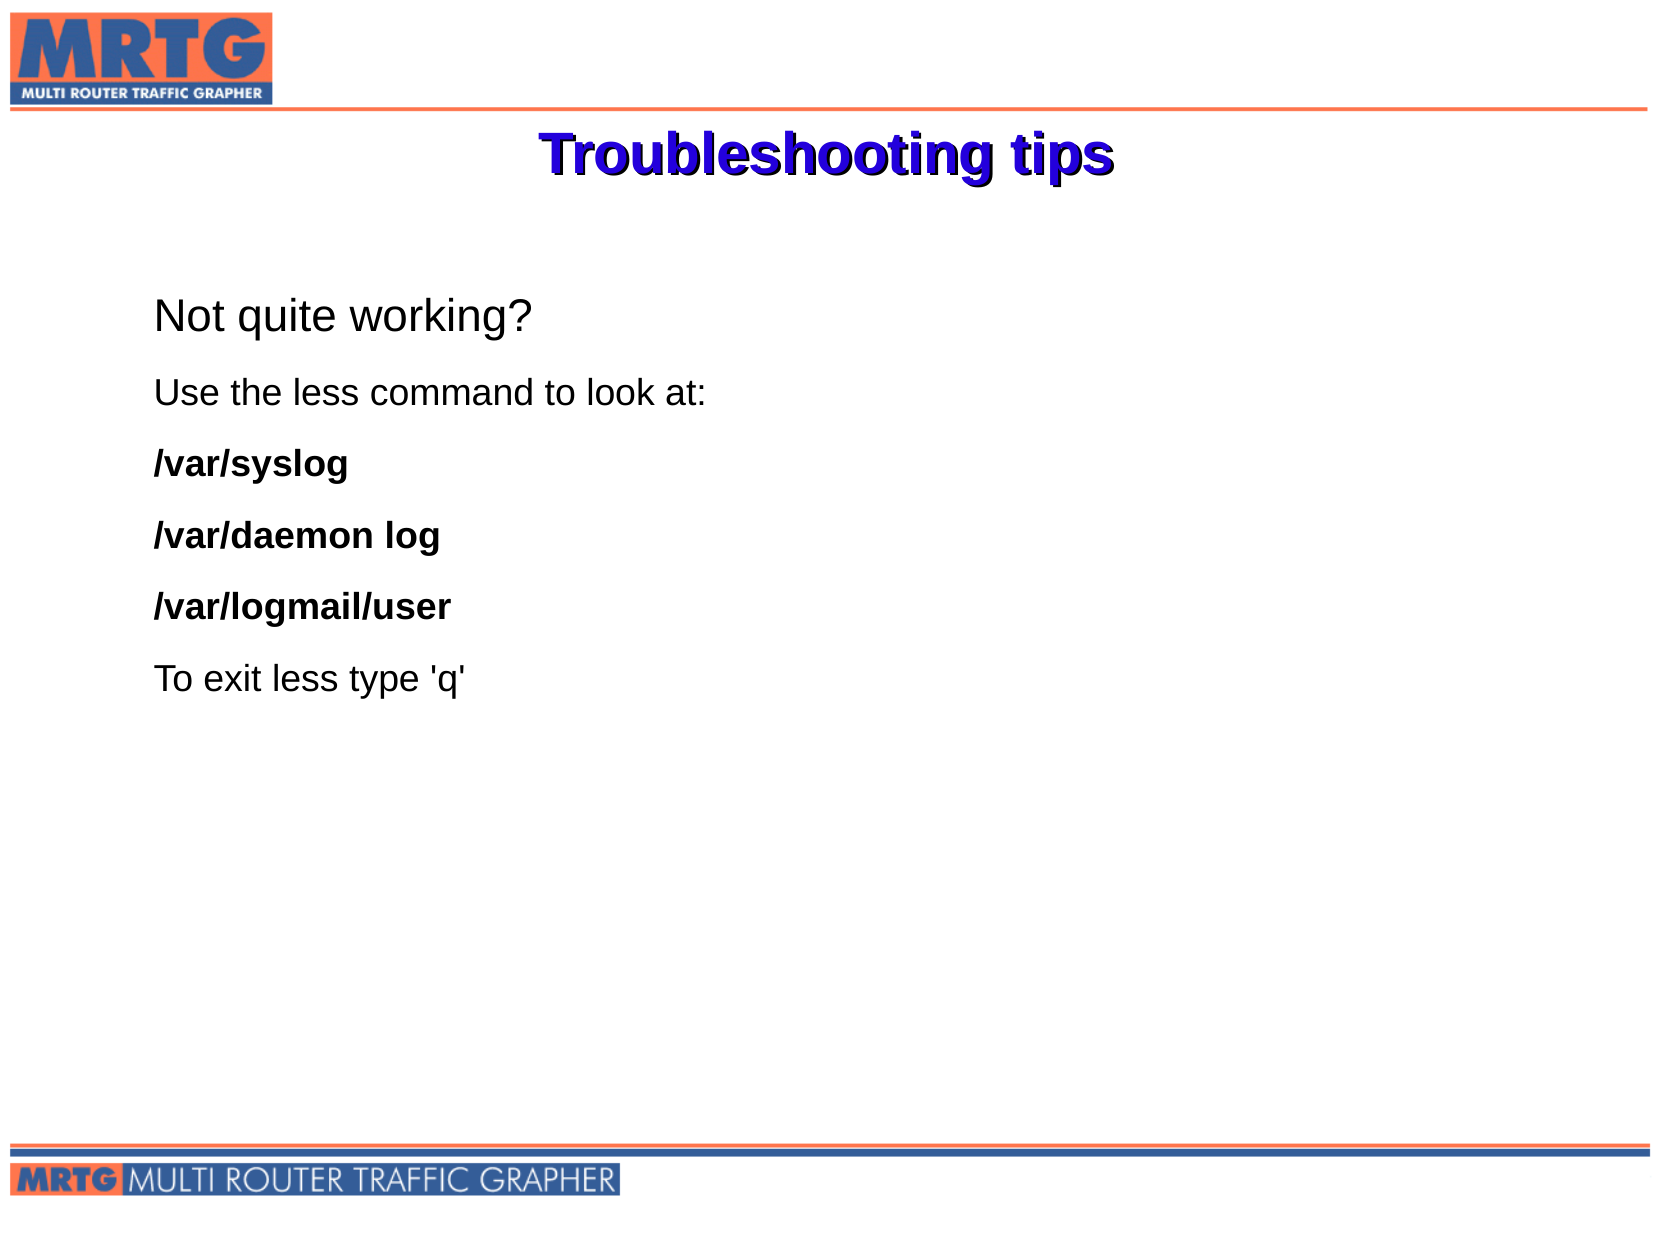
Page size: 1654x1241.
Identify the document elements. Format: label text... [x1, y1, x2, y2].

picture [0, 1136, 1654, 1241]
picture [0, 1, 1654, 119]
title Troubleshooting tips [82, 49, 1571, 257]
list Not quite working? Use the less command to look at: /var/syslog /var/daemon log /var/logmail/user To exit less type 'q' [82, 290, 1571, 1109]
